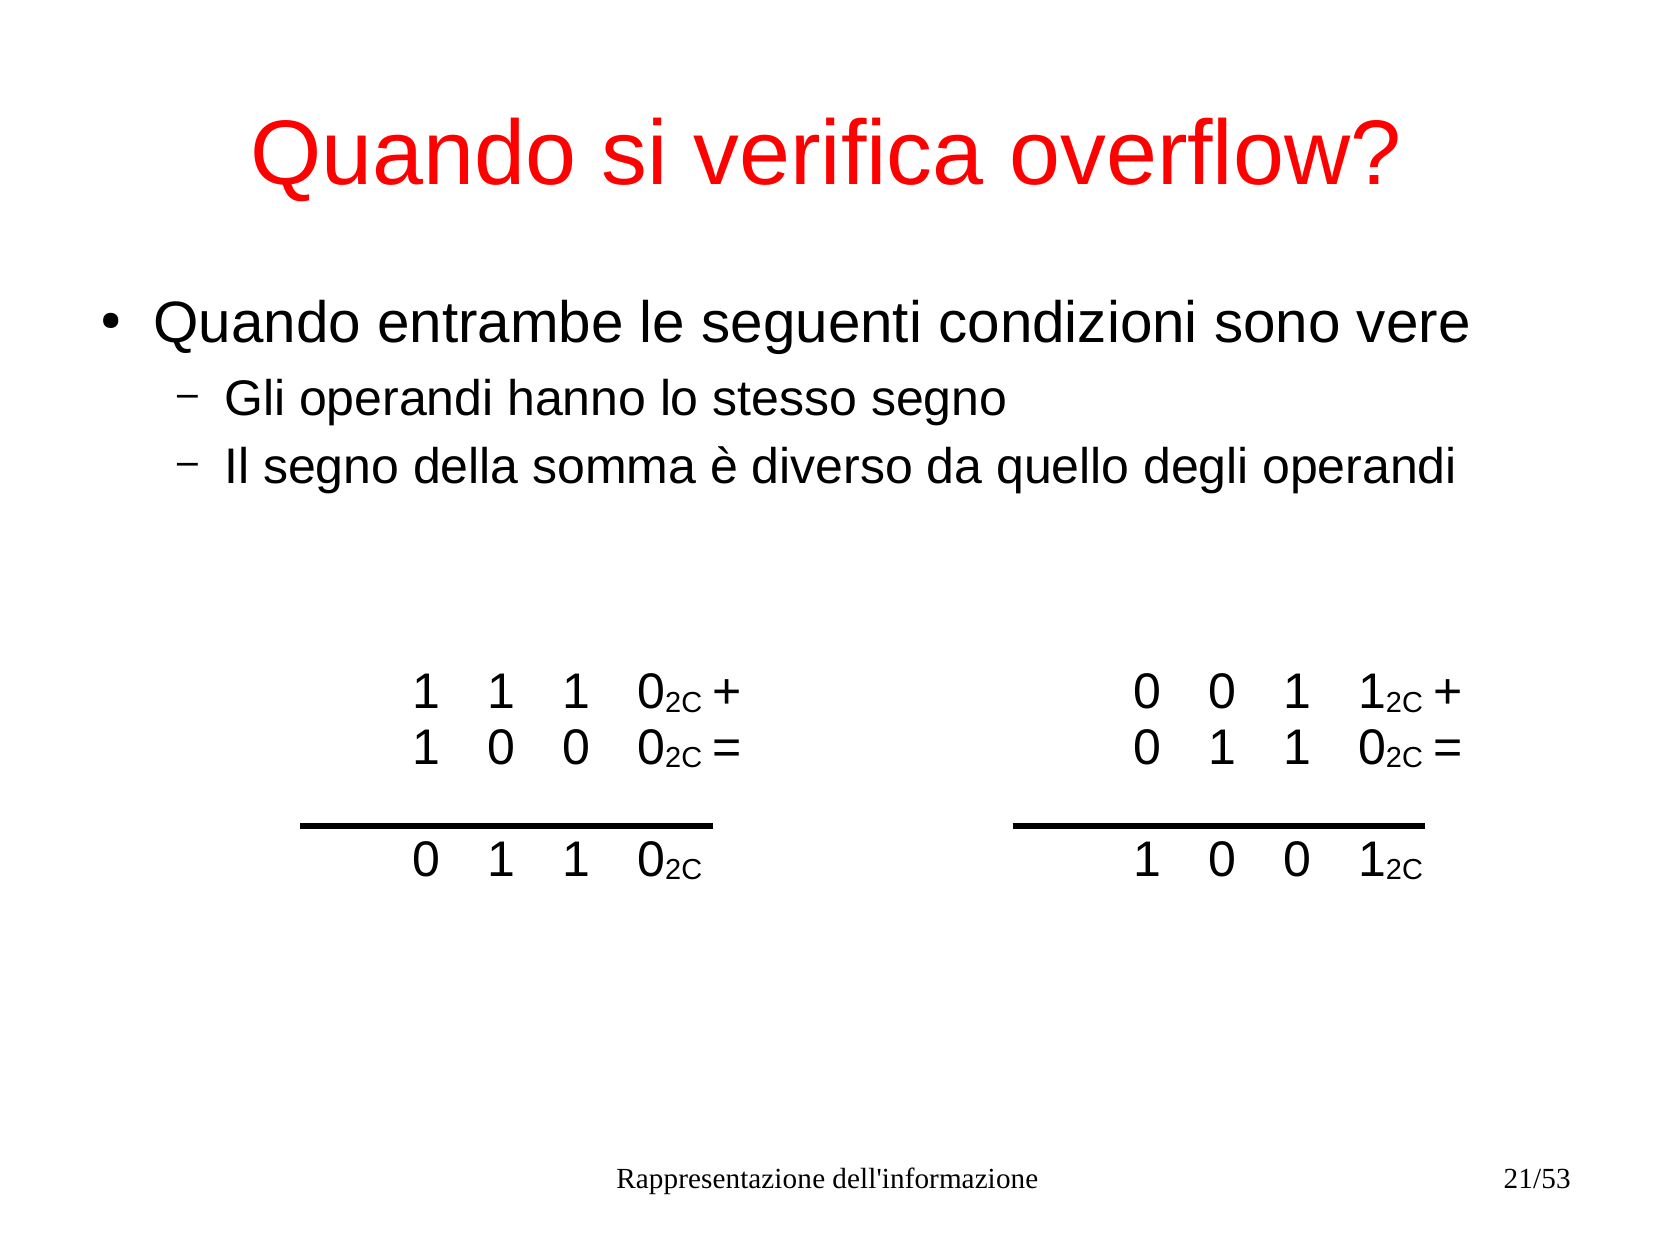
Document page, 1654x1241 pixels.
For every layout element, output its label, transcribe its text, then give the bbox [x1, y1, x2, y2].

list Quando entrambe le seguenti condizioni sono vere Gli operandi hanno lo stesso segno Il segno della somma è diverso da quello degli operandi [82, 290, 1571, 1126]
text_box 0 0 1 12C + 0 1 1 02C = 1 0 0 12C [833, 617, 1538, 939]
text_box 1 1 1 02C + 1 0 0 02C = 0 1 1 02C [112, 617, 817, 939]
title Quando si verifica overflow? [82, 49, 1571, 257]
